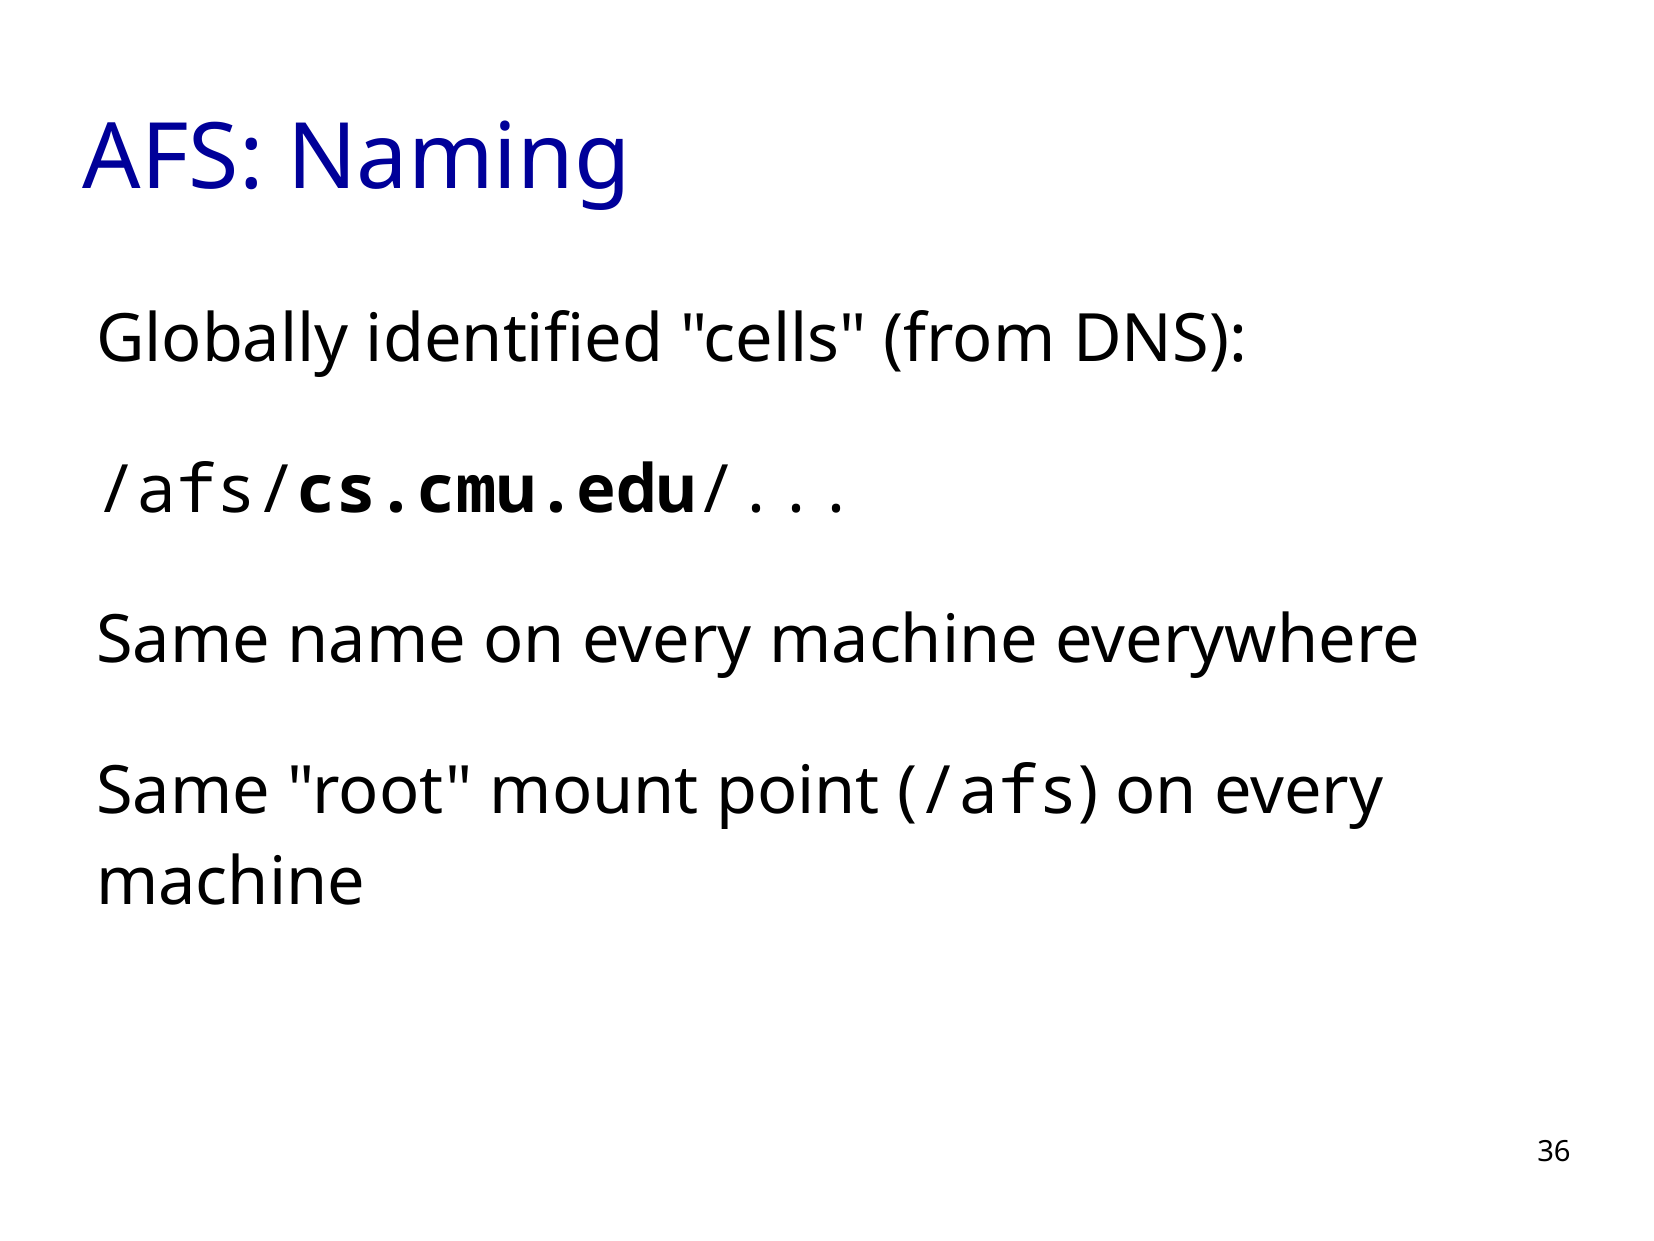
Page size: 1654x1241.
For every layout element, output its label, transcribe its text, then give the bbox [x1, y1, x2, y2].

title AFS: Naming [82, 49, 1571, 257]
list Globally identified "cells" (from DNS): /afs/cs.cmu.edu/... Same name on every machine everywhere Same "root" mount point (/afs) on every machine [60, 290, 1571, 1096]
